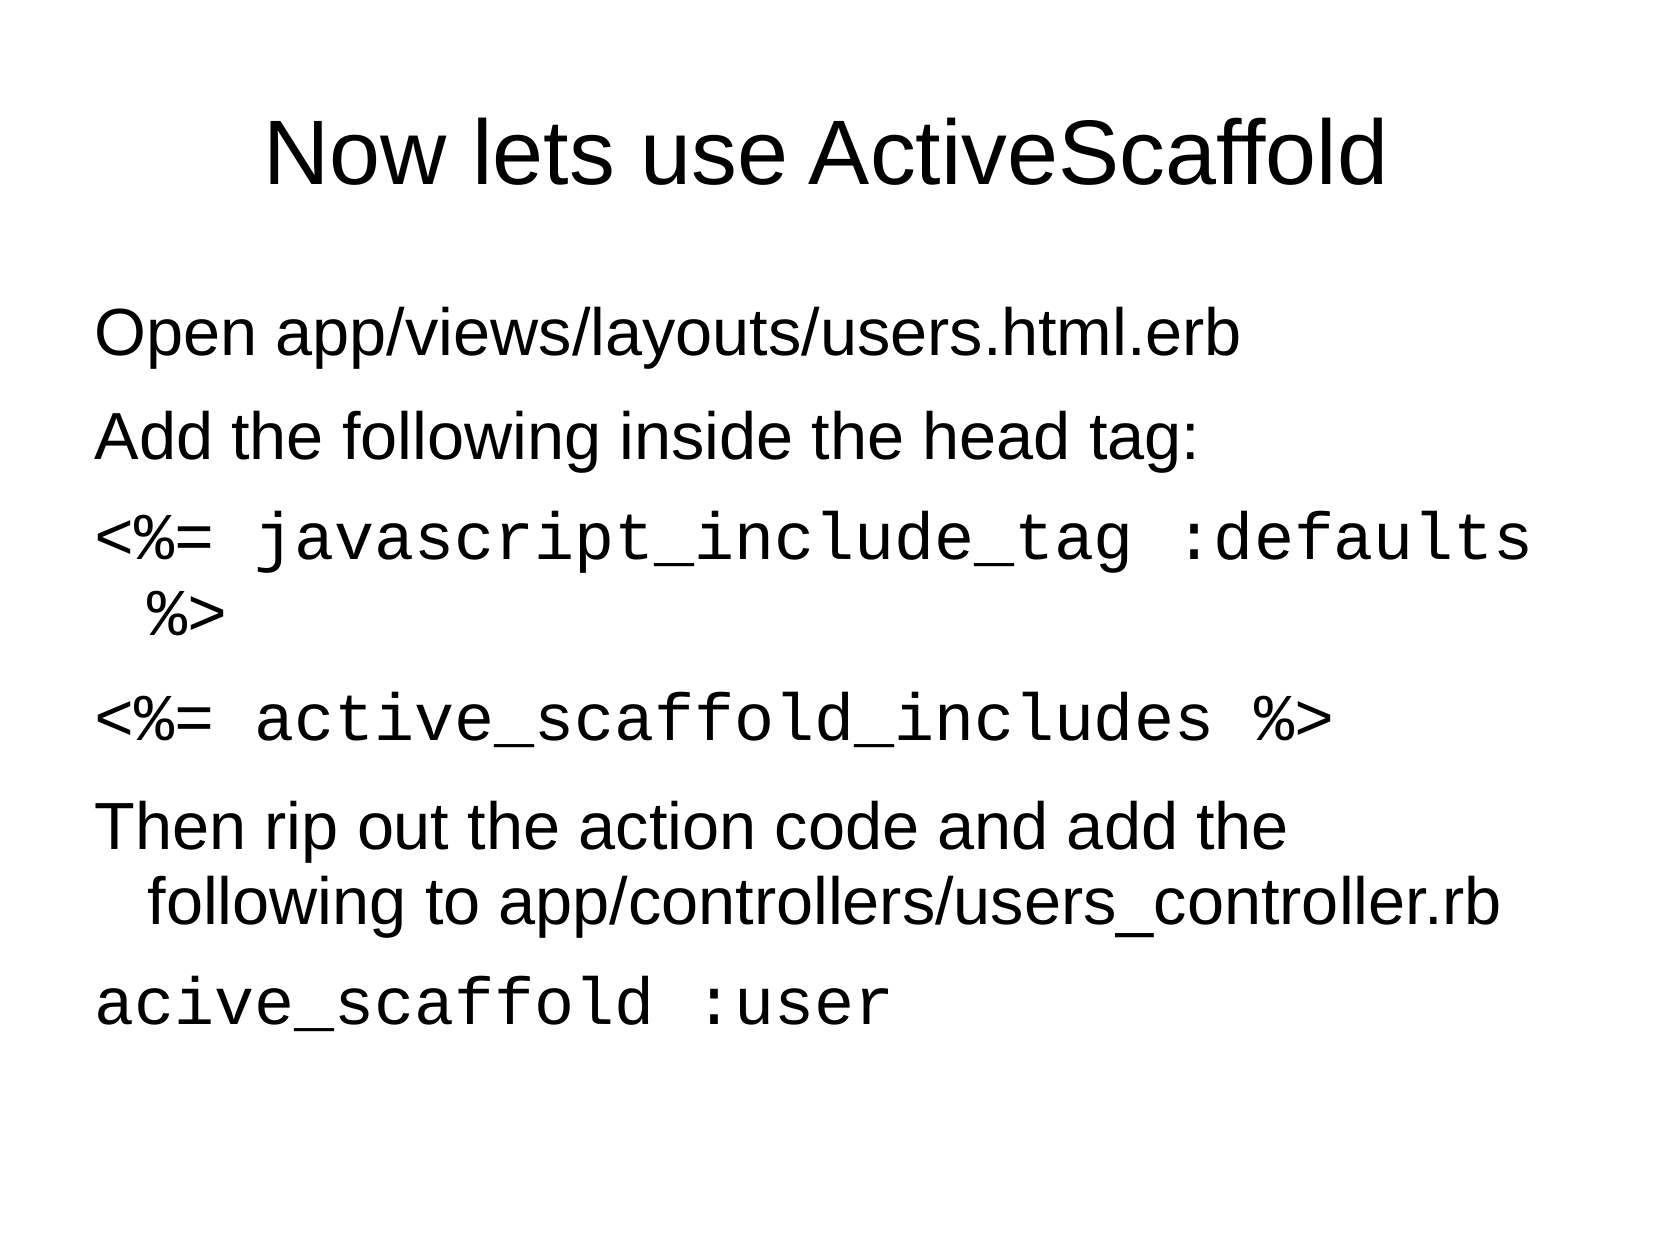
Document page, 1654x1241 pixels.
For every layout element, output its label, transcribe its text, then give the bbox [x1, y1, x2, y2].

title Now lets use ActiveScaffold [82, 56, 1571, 250]
list Open app/views/layouts/users.html.erb Add the following inside the head tag: <%= javascript_include_tag :defaults %> <%= active_scaffold_includes %> Then rip out the action code and add the following to app/controllers/users_controller.rb acive_scaffold :user [76, 295, 1565, 1099]
